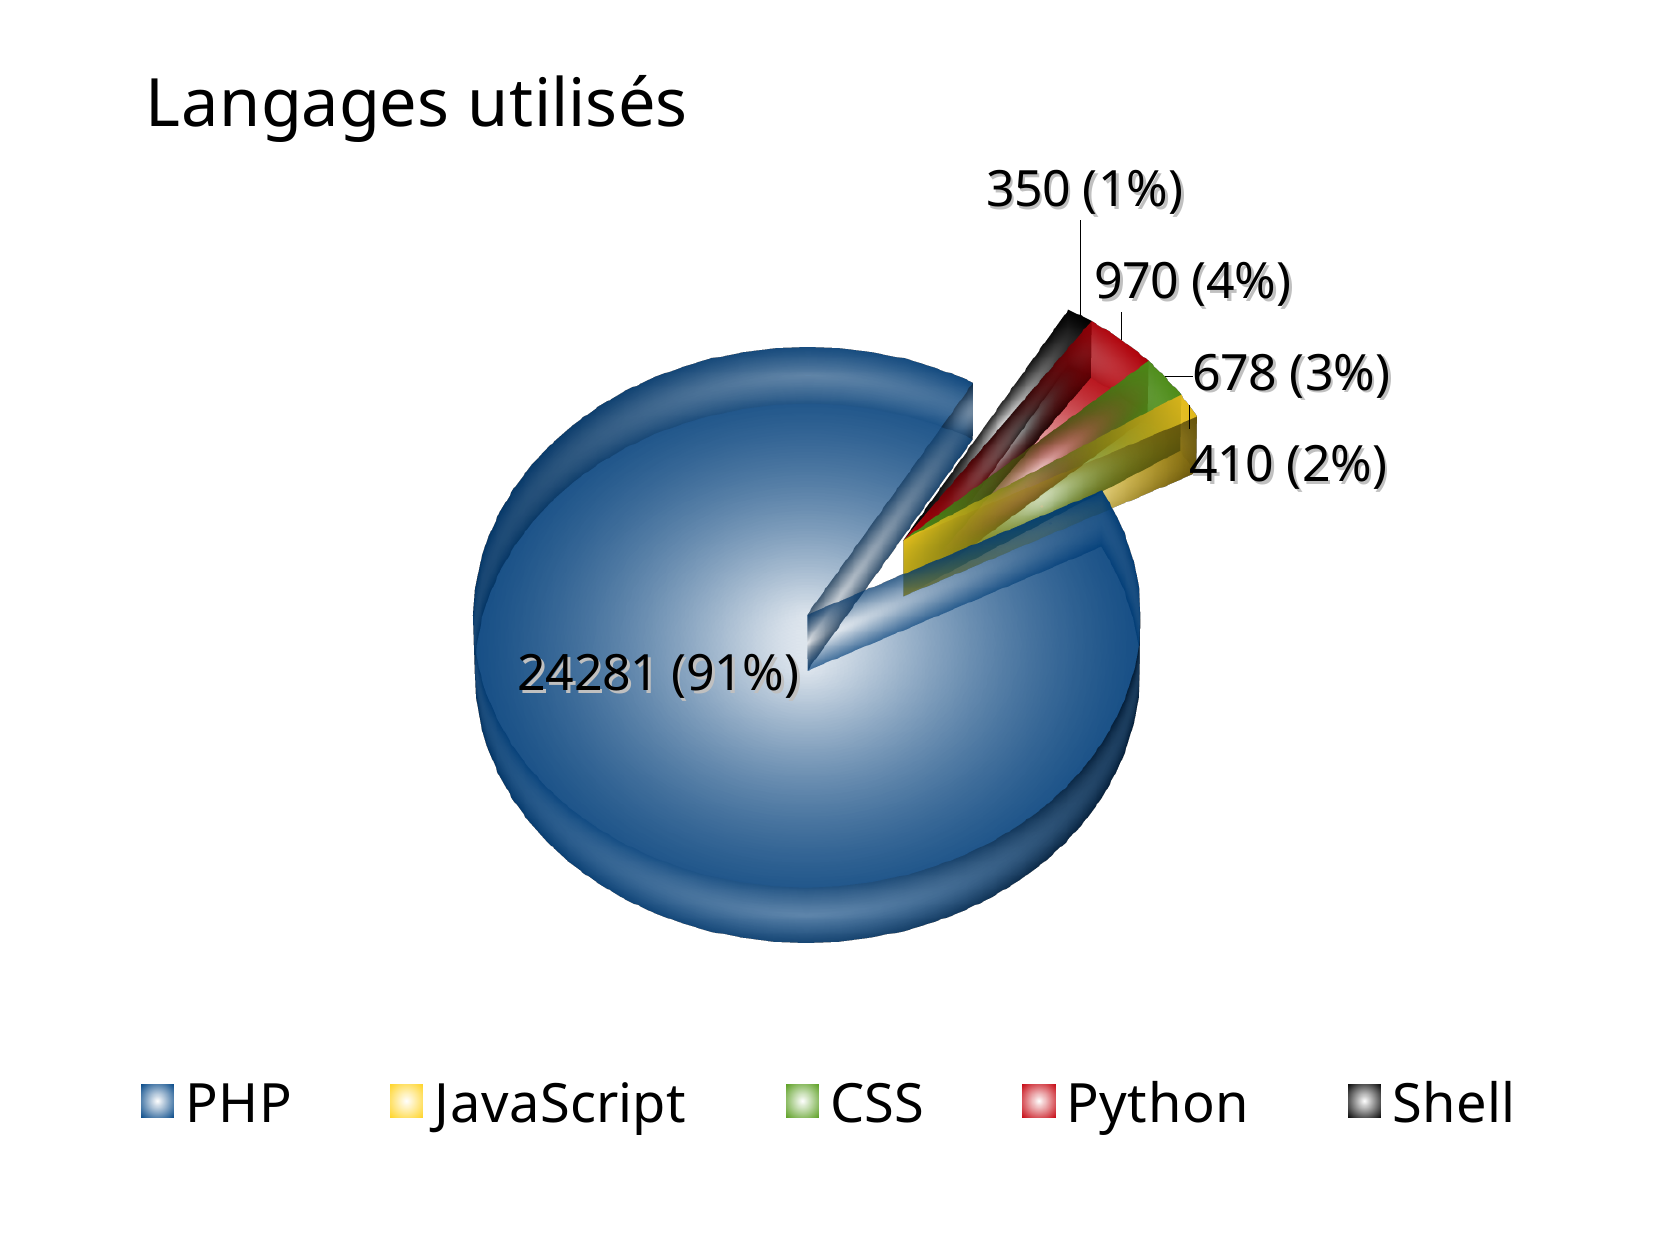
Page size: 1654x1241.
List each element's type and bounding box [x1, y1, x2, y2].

chart [0, 0, 1632, 1217]
